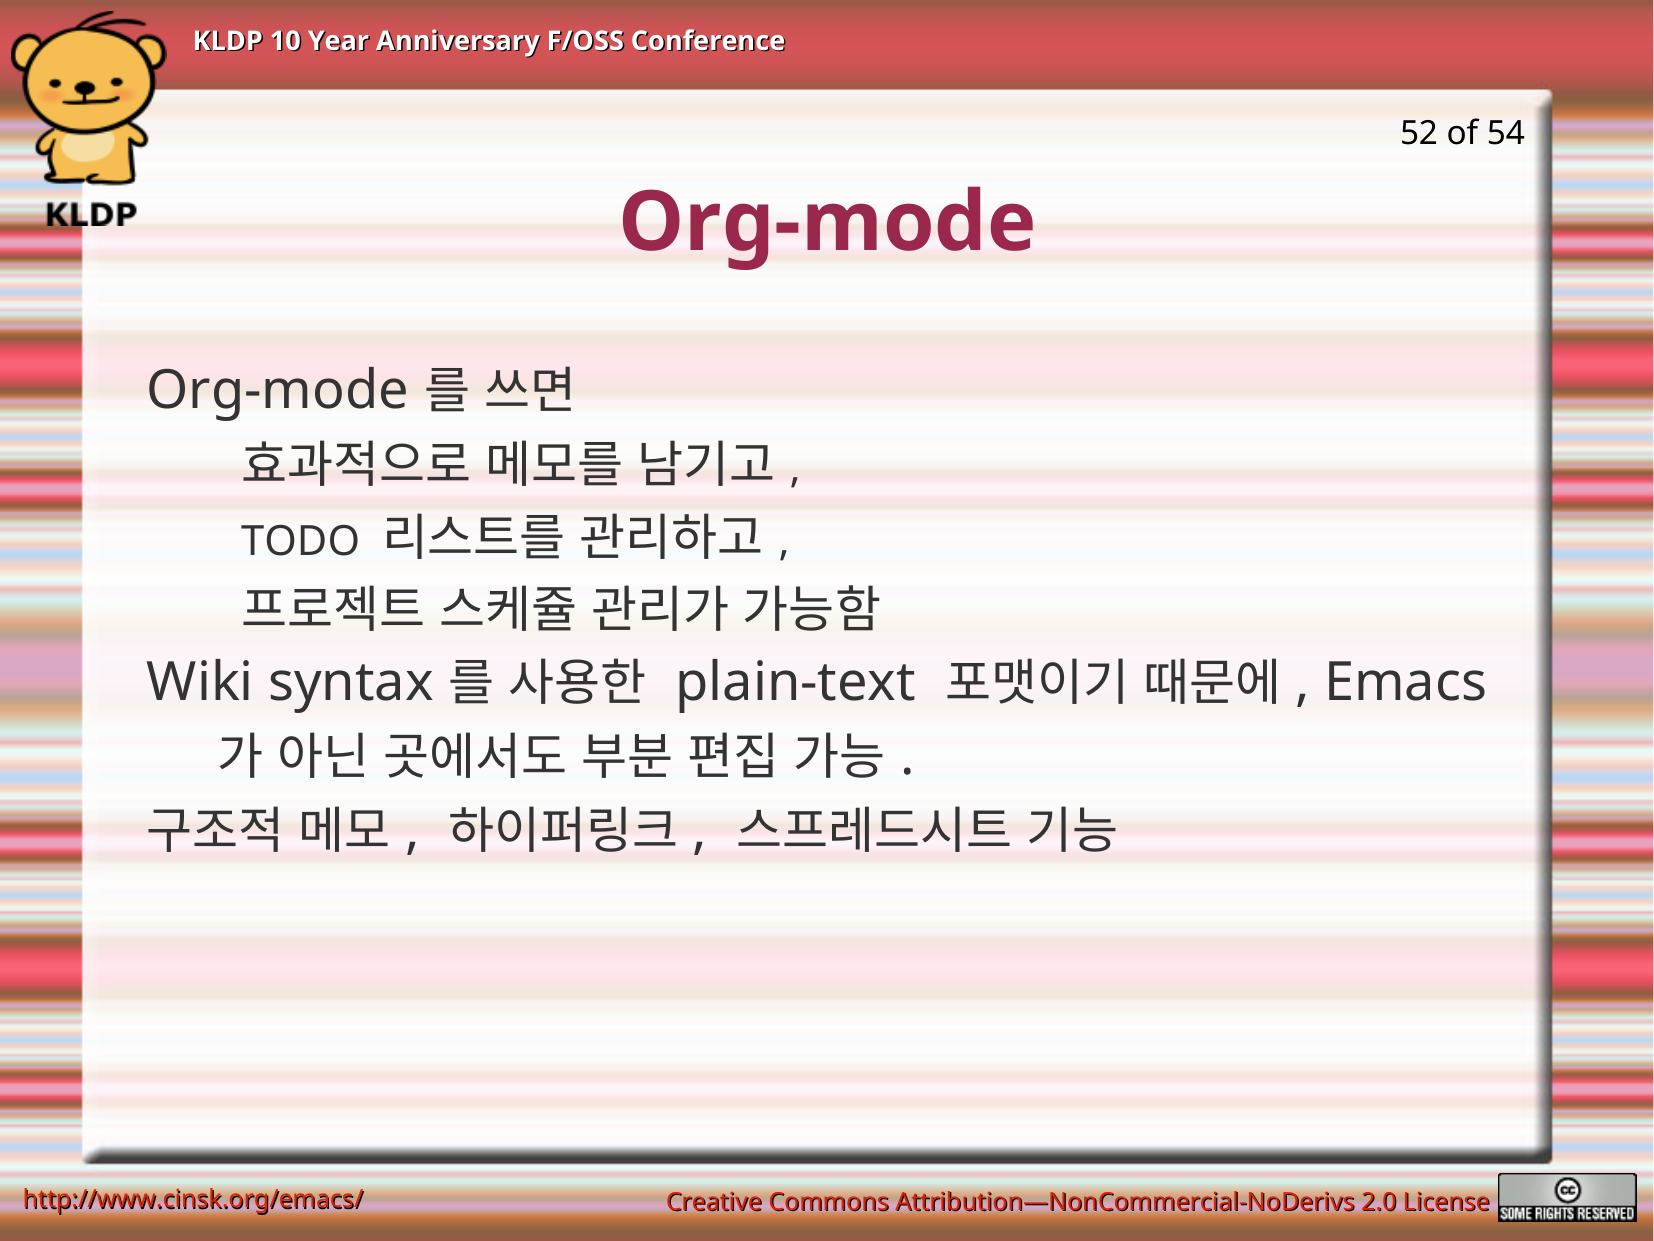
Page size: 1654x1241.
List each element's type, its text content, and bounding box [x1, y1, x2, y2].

title Org-mode [121, 114, 1534, 322]
list Org-mode를 쓰면 효과적으로 메모를 남기고, TODO 리스트를 관리하고, 프로젝트 스케쥴 관리가 가능함 Wiki syntax를 사용한 plain-text 포맷이기 때문에, Emacs가 아닌 곳에서도 부분 편집 가능. 구조적 메모, 하이퍼링크, 스프레드시트 기능 [134, 350, 1516, 1133]
picture [0, 0, 1654, 1241]
